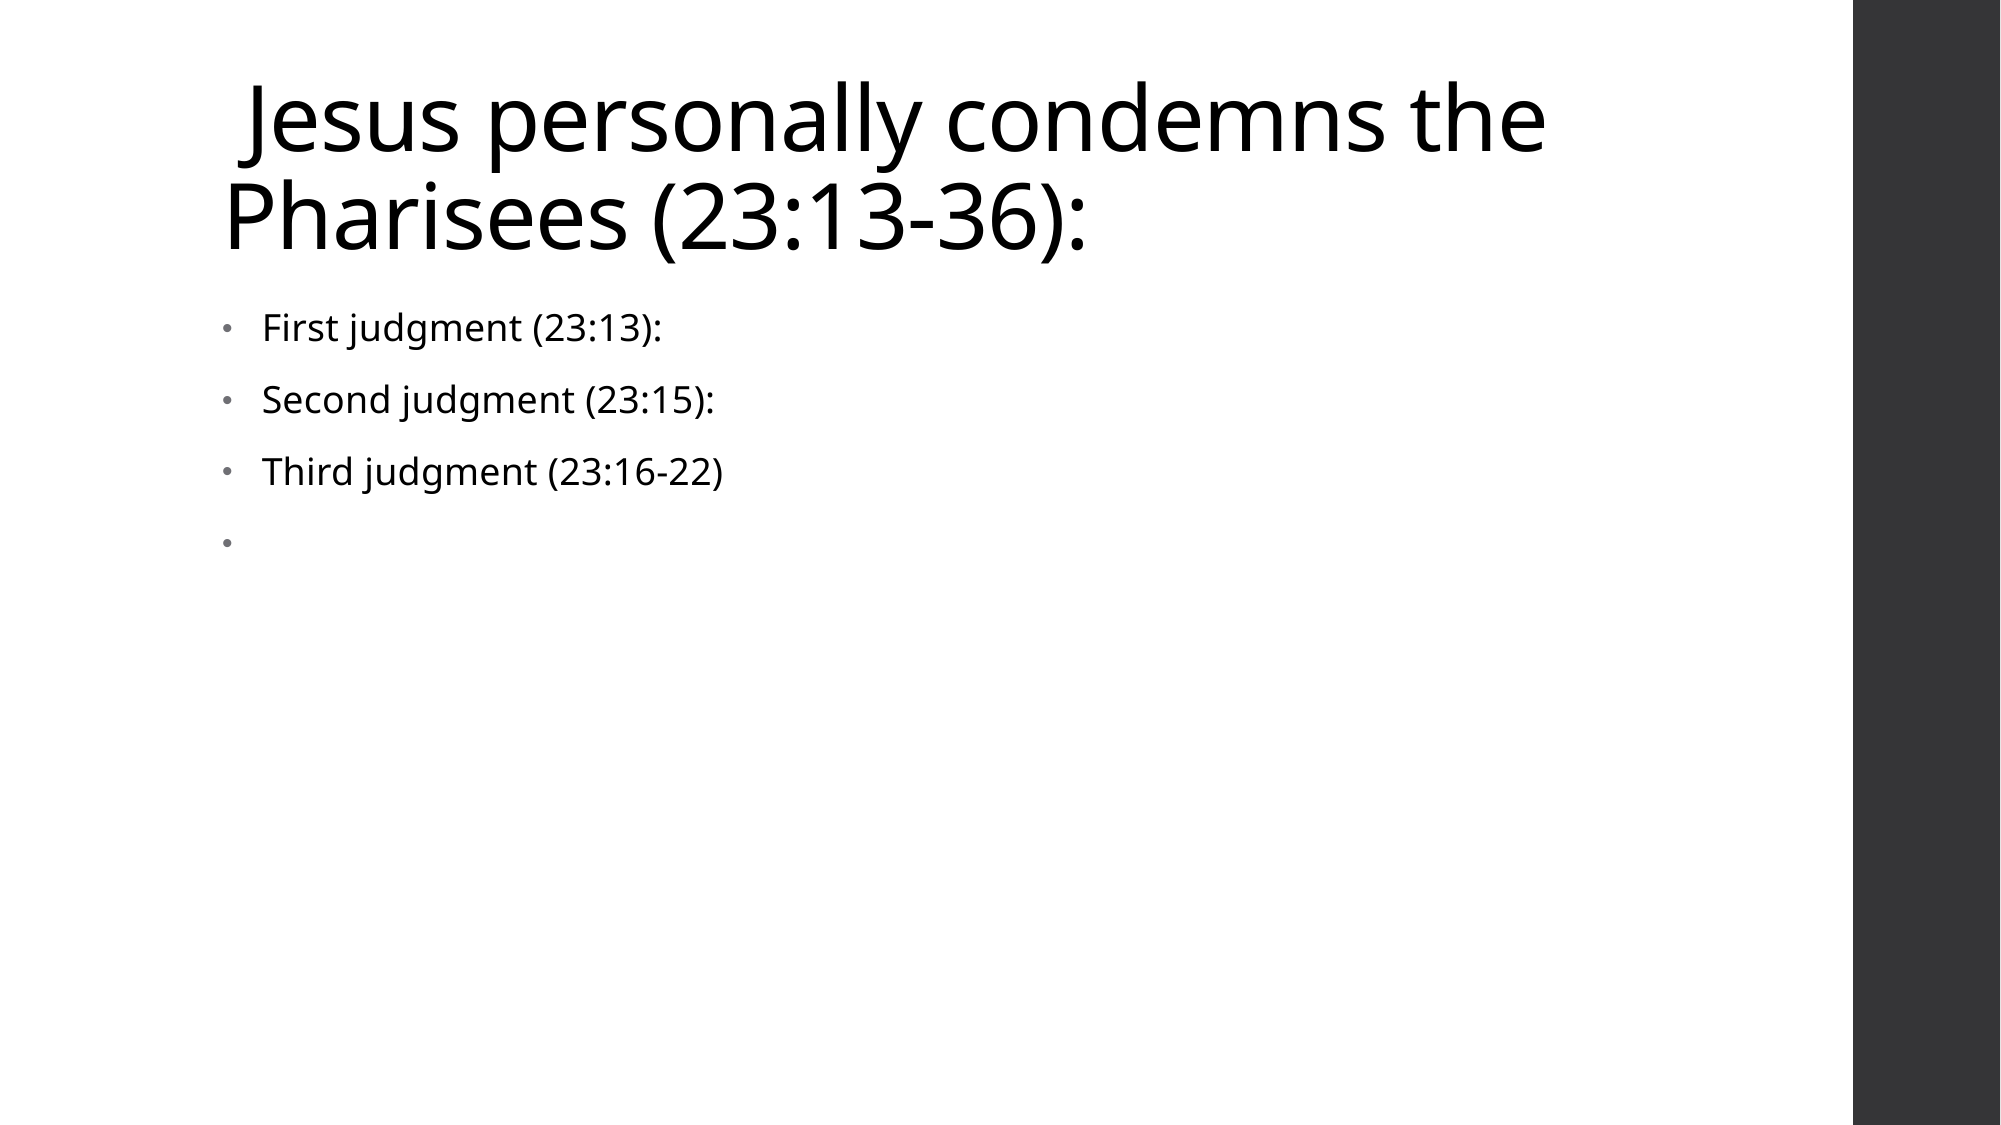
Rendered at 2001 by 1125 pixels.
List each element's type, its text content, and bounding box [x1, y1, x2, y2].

list First judgment (23:13): Second judgment (23:15): Third judgment (23:16-22) [206, 299, 1617, 1014]
title Jesus personally condemns the Pharisees (23:13-36): [206, 60, 1797, 278]
